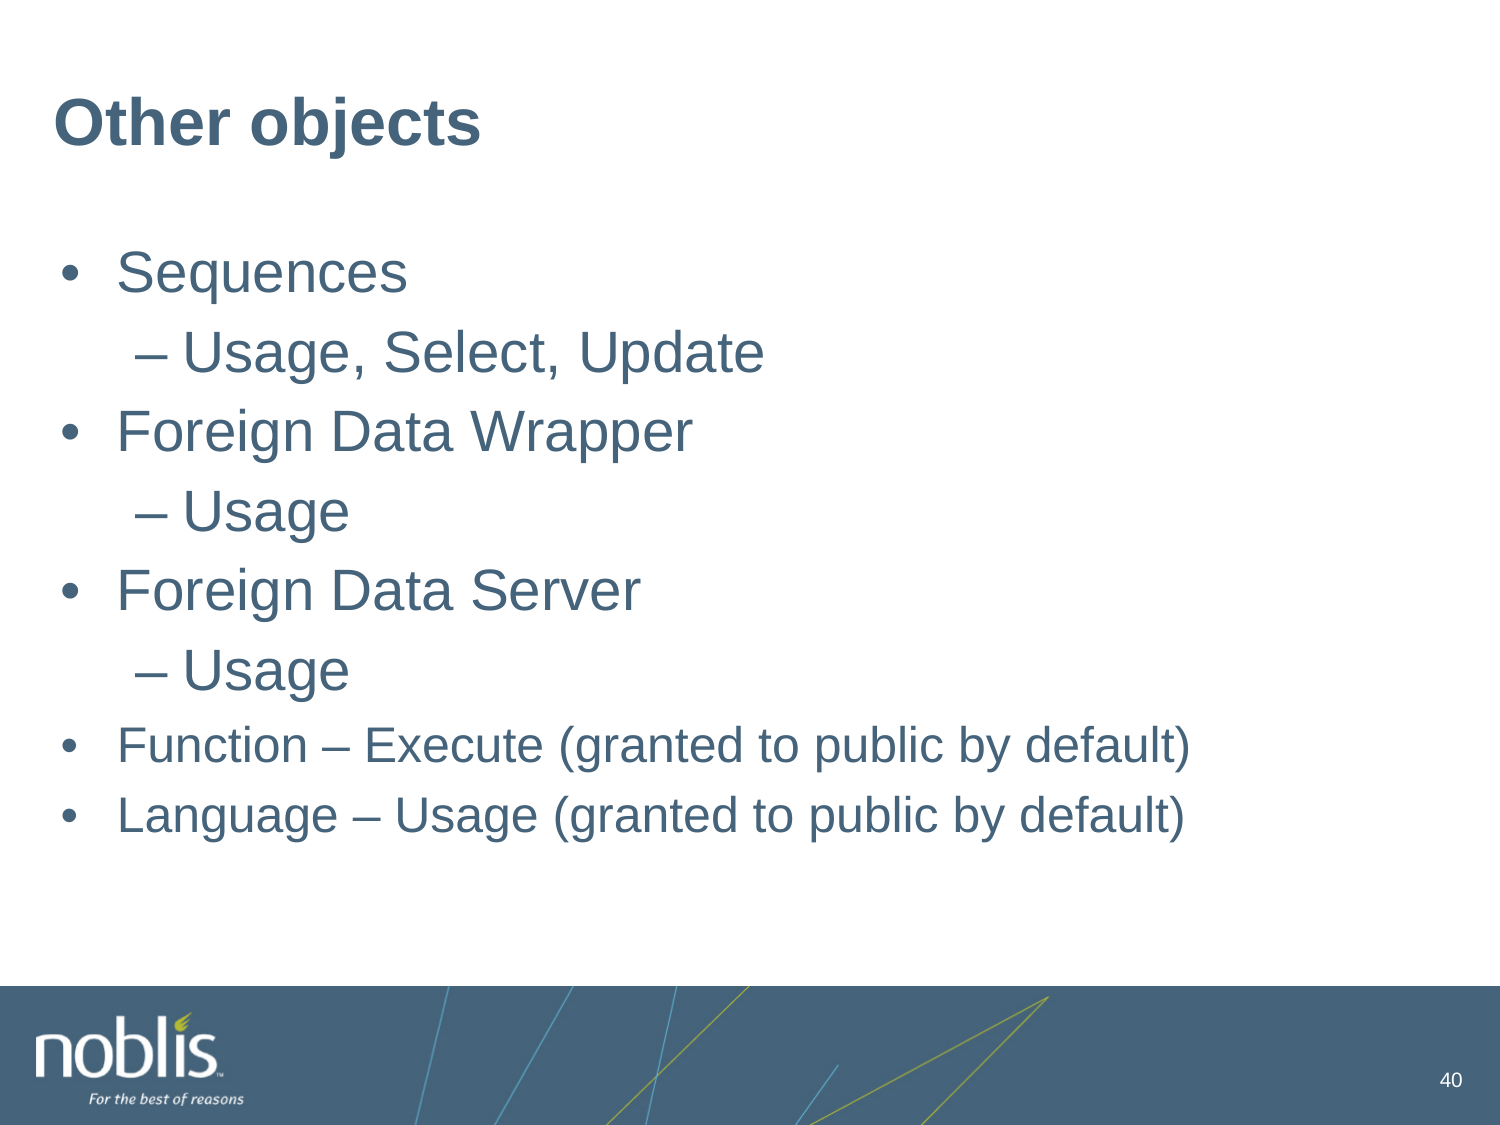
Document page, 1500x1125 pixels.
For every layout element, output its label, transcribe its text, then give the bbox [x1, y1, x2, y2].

picture [0, 986, 1500, 1125]
title Other objects [53, 38, 1438, 211]
list Sequences Usage, Select, Update Foreign Data Wrapper Usage Foreign Data Server Usage Function – Execute (granted to public by default) Language – Usage (granted to public by default) [60, 239, 1437, 968]
